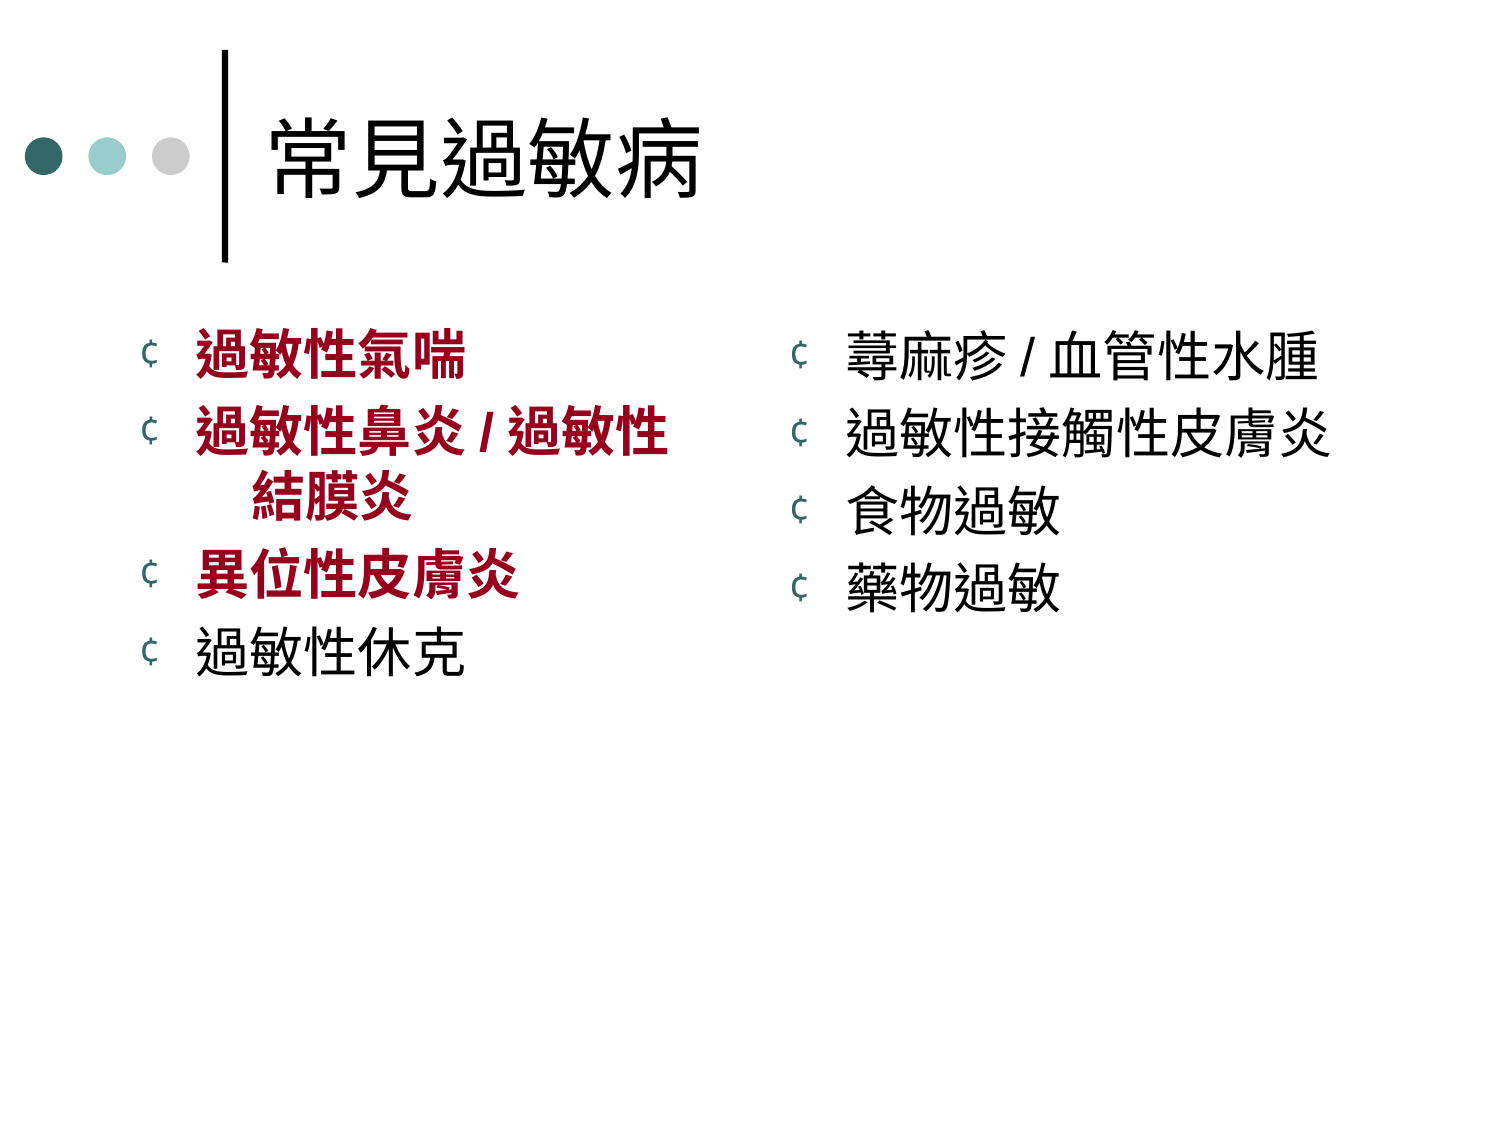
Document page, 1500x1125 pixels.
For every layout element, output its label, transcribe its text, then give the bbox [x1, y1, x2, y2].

list 蕁麻疹/血管性水腫 過敏性接觸性皮膚炎 食物過敏 藥物過敏 [773, 314, 1412, 990]
title 常見過敏病 [249, 31, 1400, 282]
list 過敏性氣喘 過敏性鼻炎/過敏性結膜炎 異位性皮膚炎 過敏性休克 [123, 312, 715, 988]
